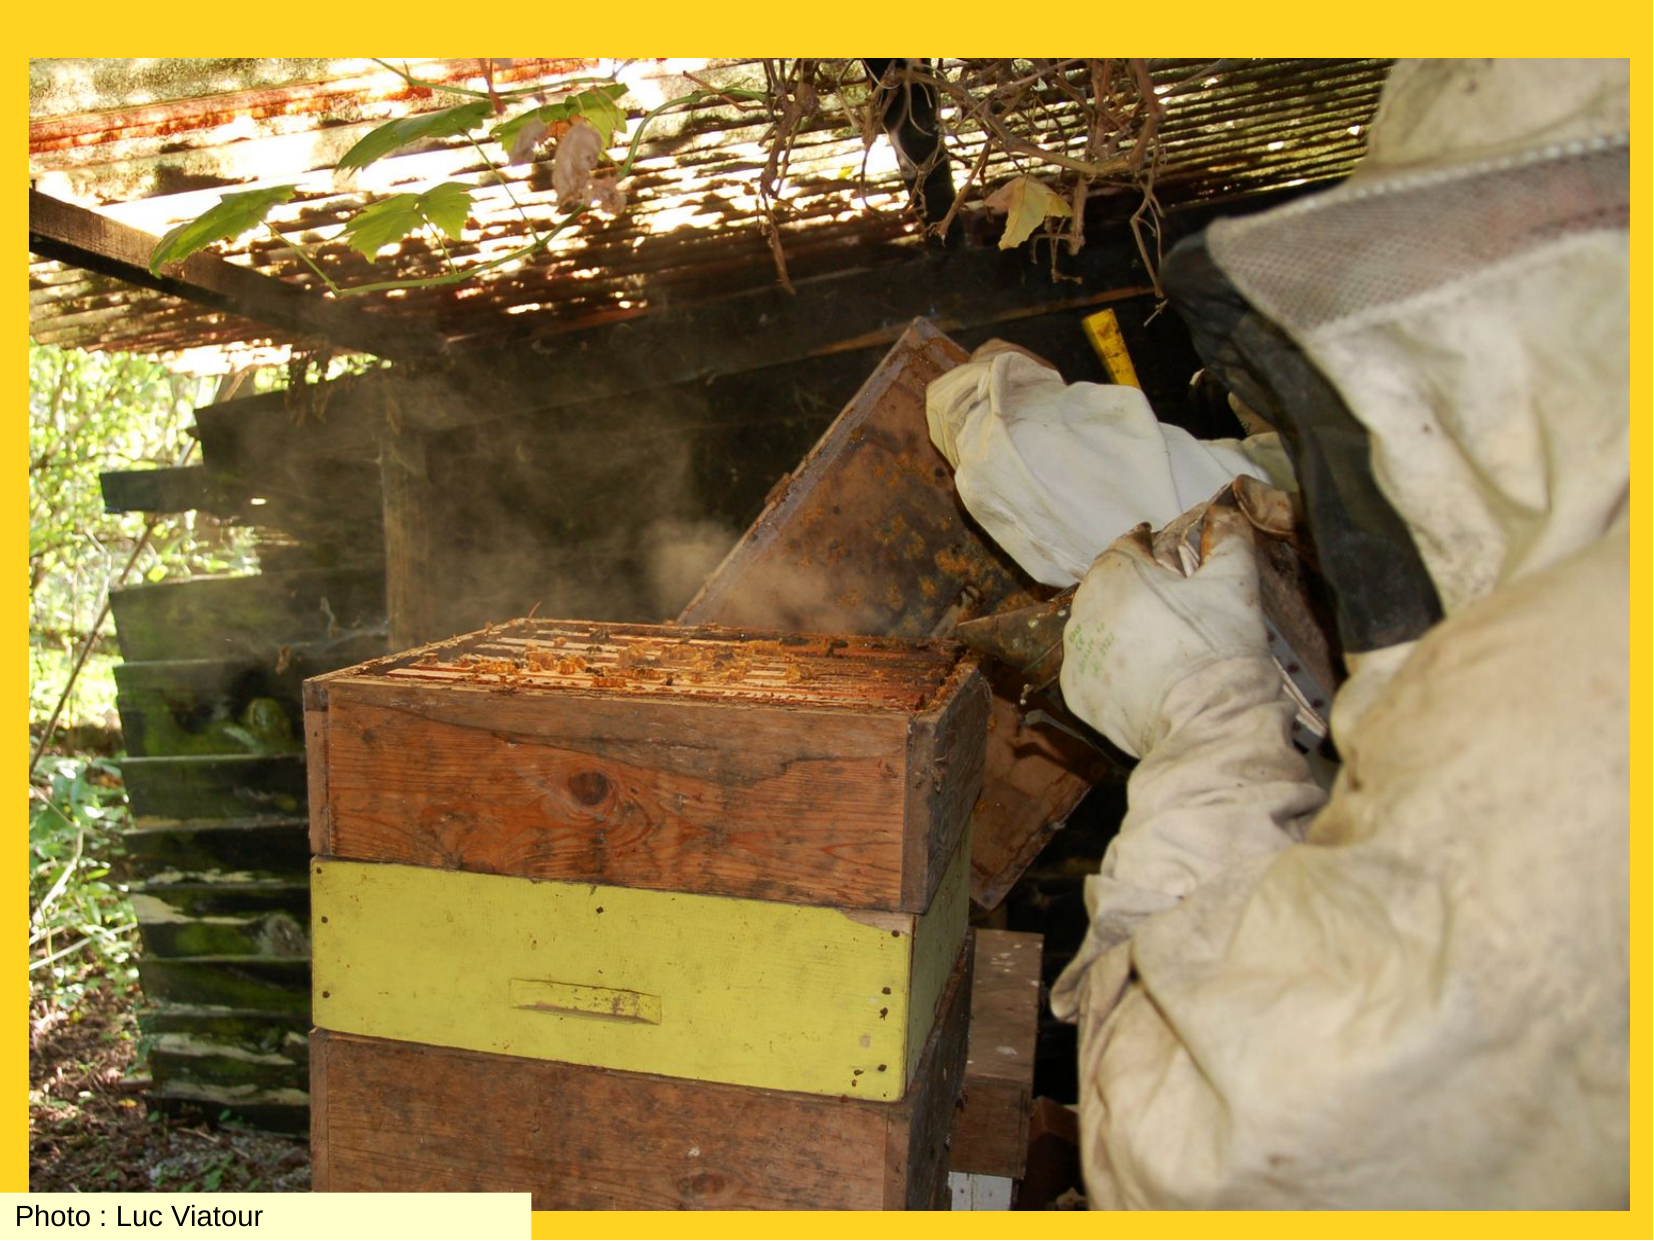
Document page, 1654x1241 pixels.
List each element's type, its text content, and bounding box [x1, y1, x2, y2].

picture [29, 58, 1630, 1211]
text_box Photo : Luc Viatour [0, 1192, 532, 1241]
